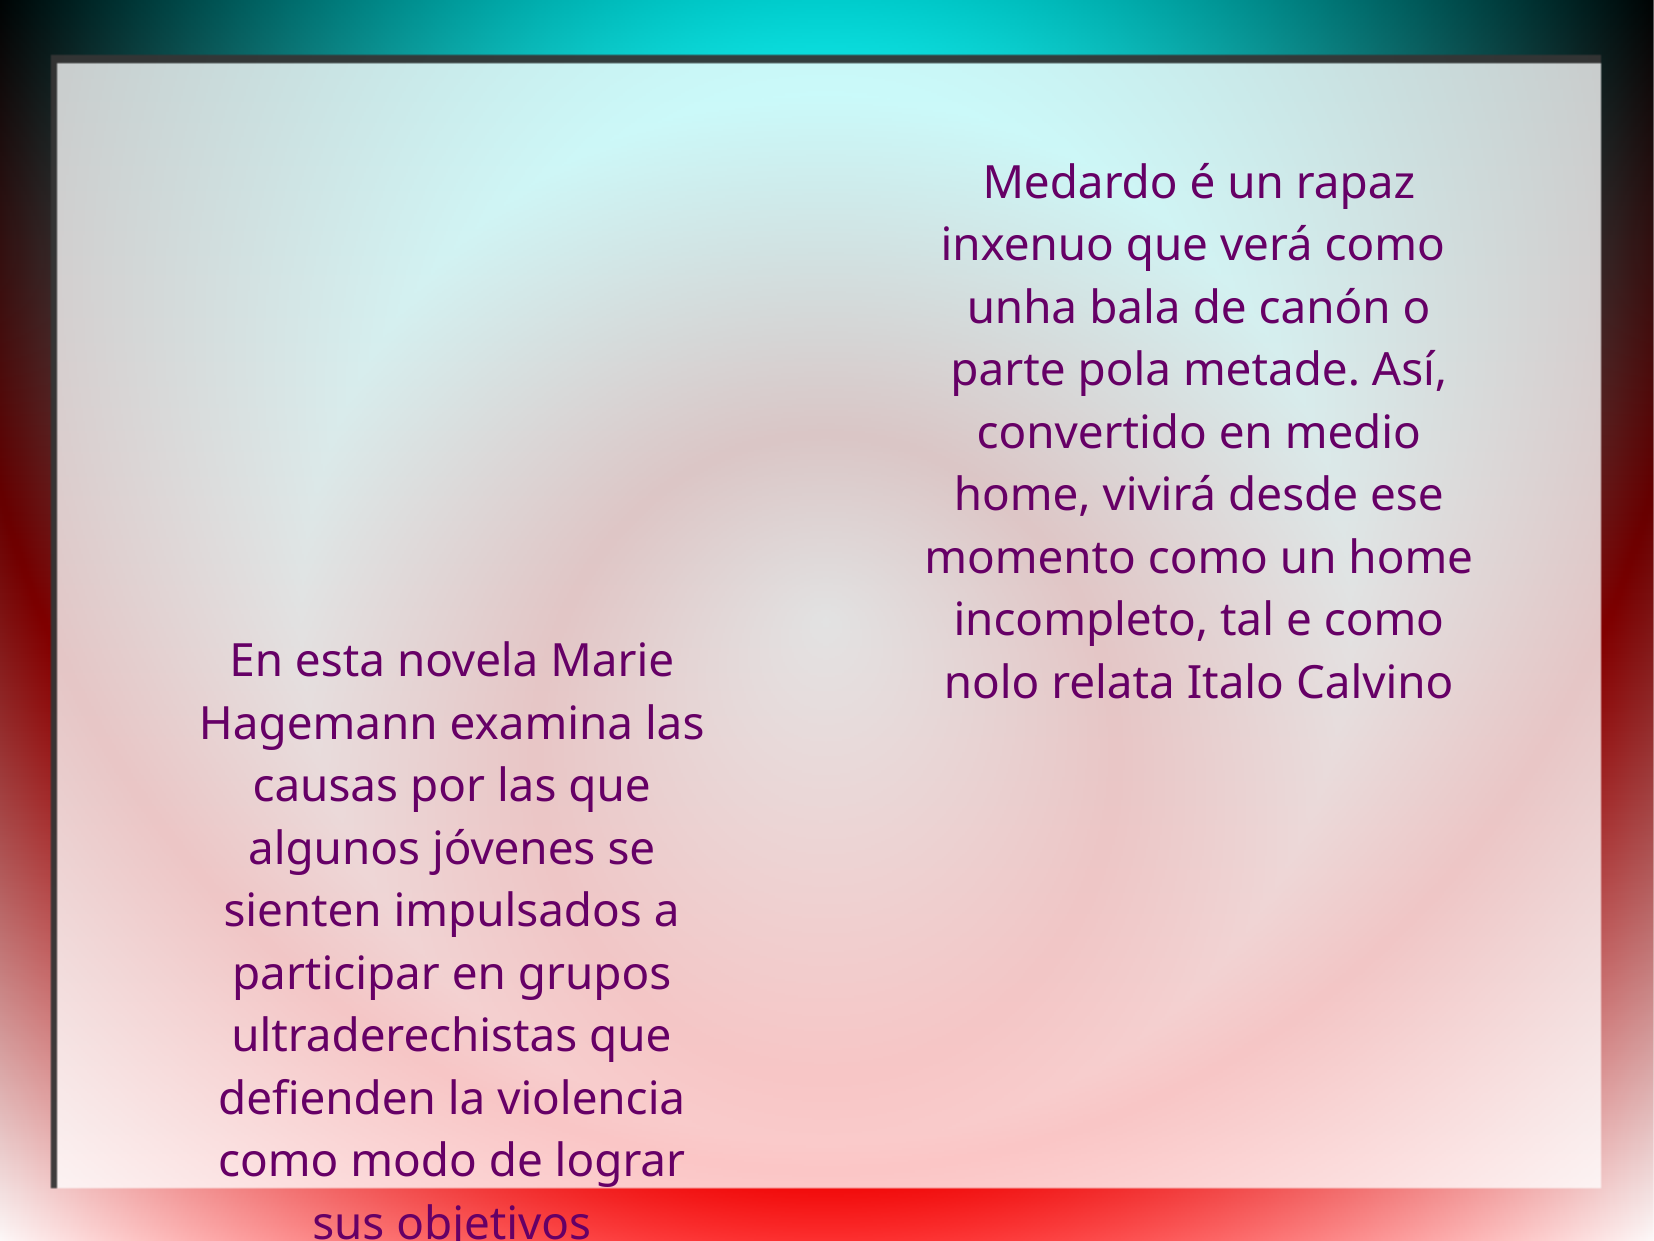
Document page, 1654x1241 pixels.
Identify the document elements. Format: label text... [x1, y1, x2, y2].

text_box Medardo é un rapaz inxenuo que verá como unha bala de canón o parte pola metade. Así, convertido en medio home, vivirá desde ese momento como un home incompleto, tal e como nolo relata Italo Calvino [903, 141, 1495, 690]
picture [0, 0, 1654, 1241]
text_box En esta novela Marie Hagemann examina las causas por las que algunos jóvenes se sienten impulsados a participar en grupos ultraderechistas que defienden la violencia como modo de lograr sus objetivos [171, 620, 733, 1168]
